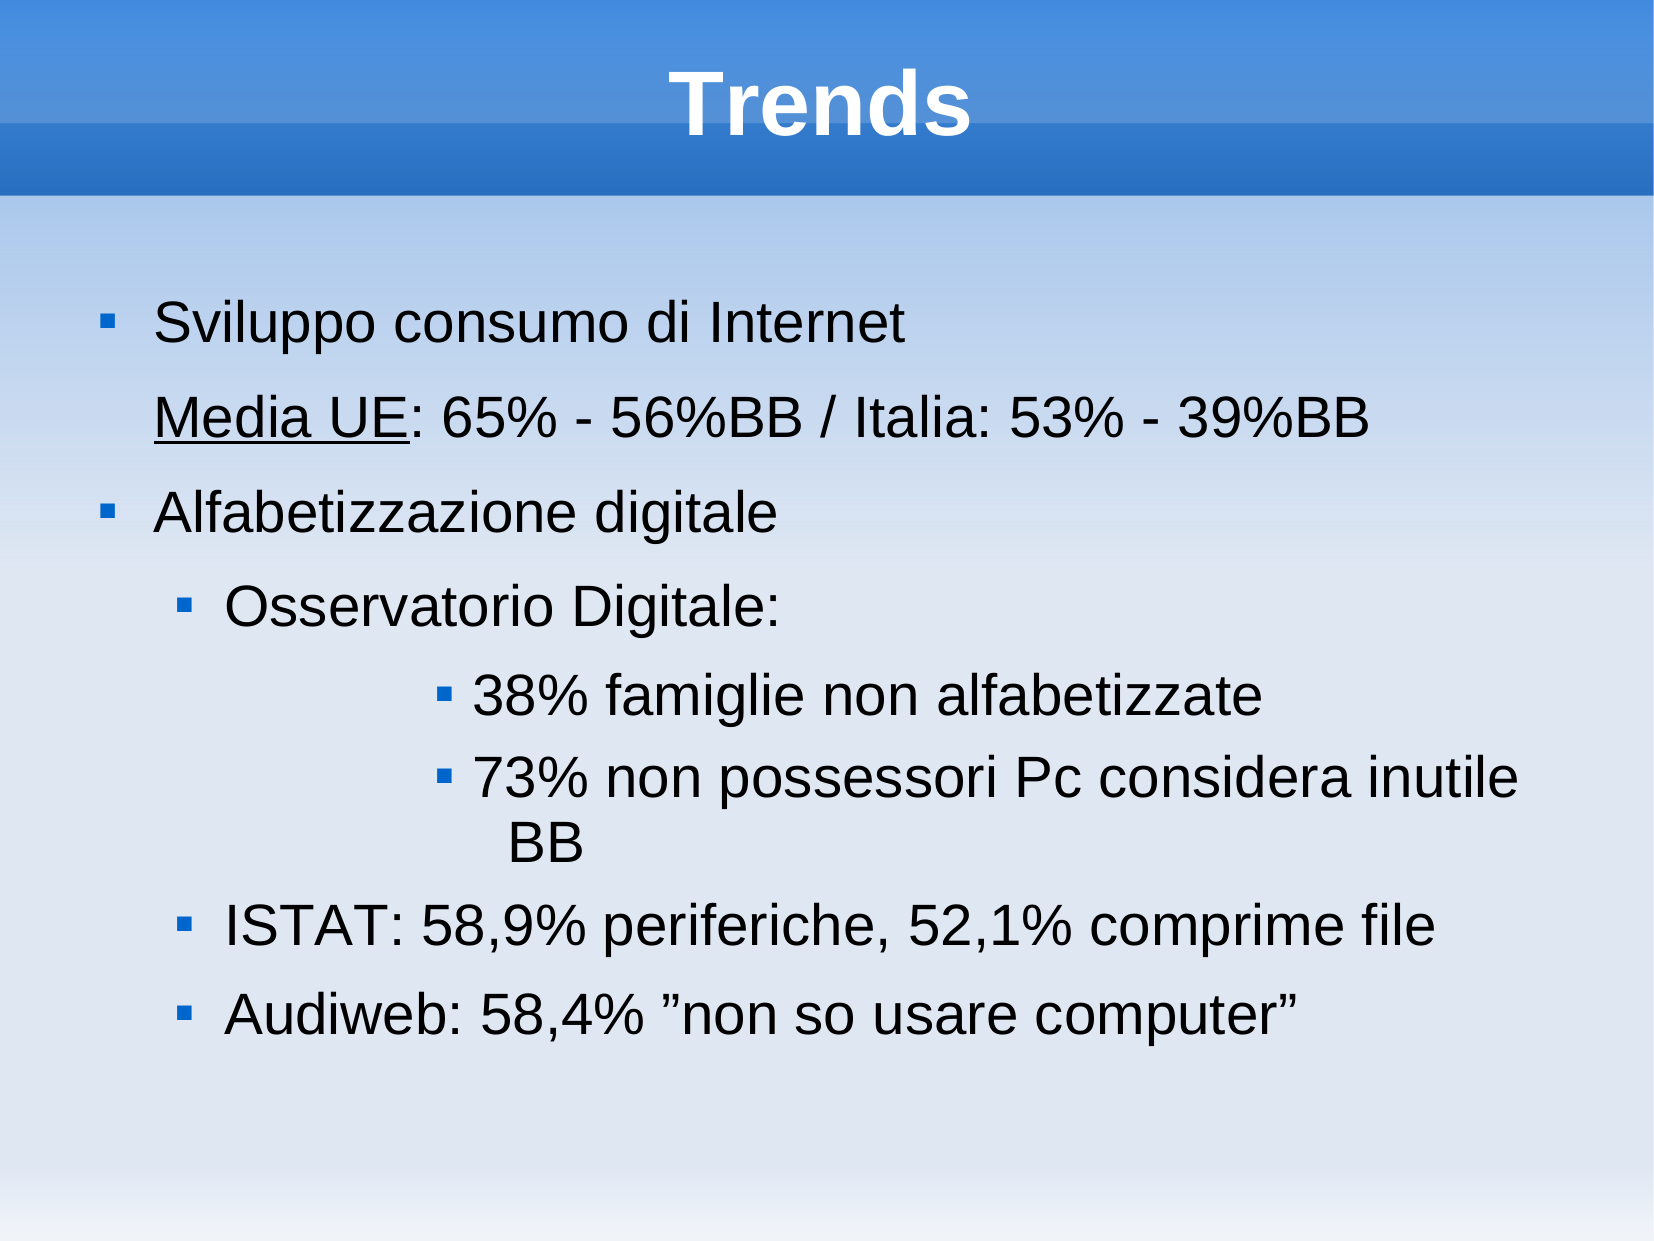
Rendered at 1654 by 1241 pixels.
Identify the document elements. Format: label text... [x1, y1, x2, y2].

picture [0, 0, 1654, 1241]
title Trends [76, 7, 1565, 200]
list Sviluppo consumo di Internet Media UE: 65% - 56%BB / Italia: 53% - 39%BB Alfabetizzazione digitale Osservatorio Digitale: 38% famiglie non alfabetizzate 73% non possessori Pc considera inutile BB ISTAT: 58,9% periferiche, 52,1% comprime file Audiweb: 58,4% ”non so usare computer” [82, 290, 1571, 1094]
